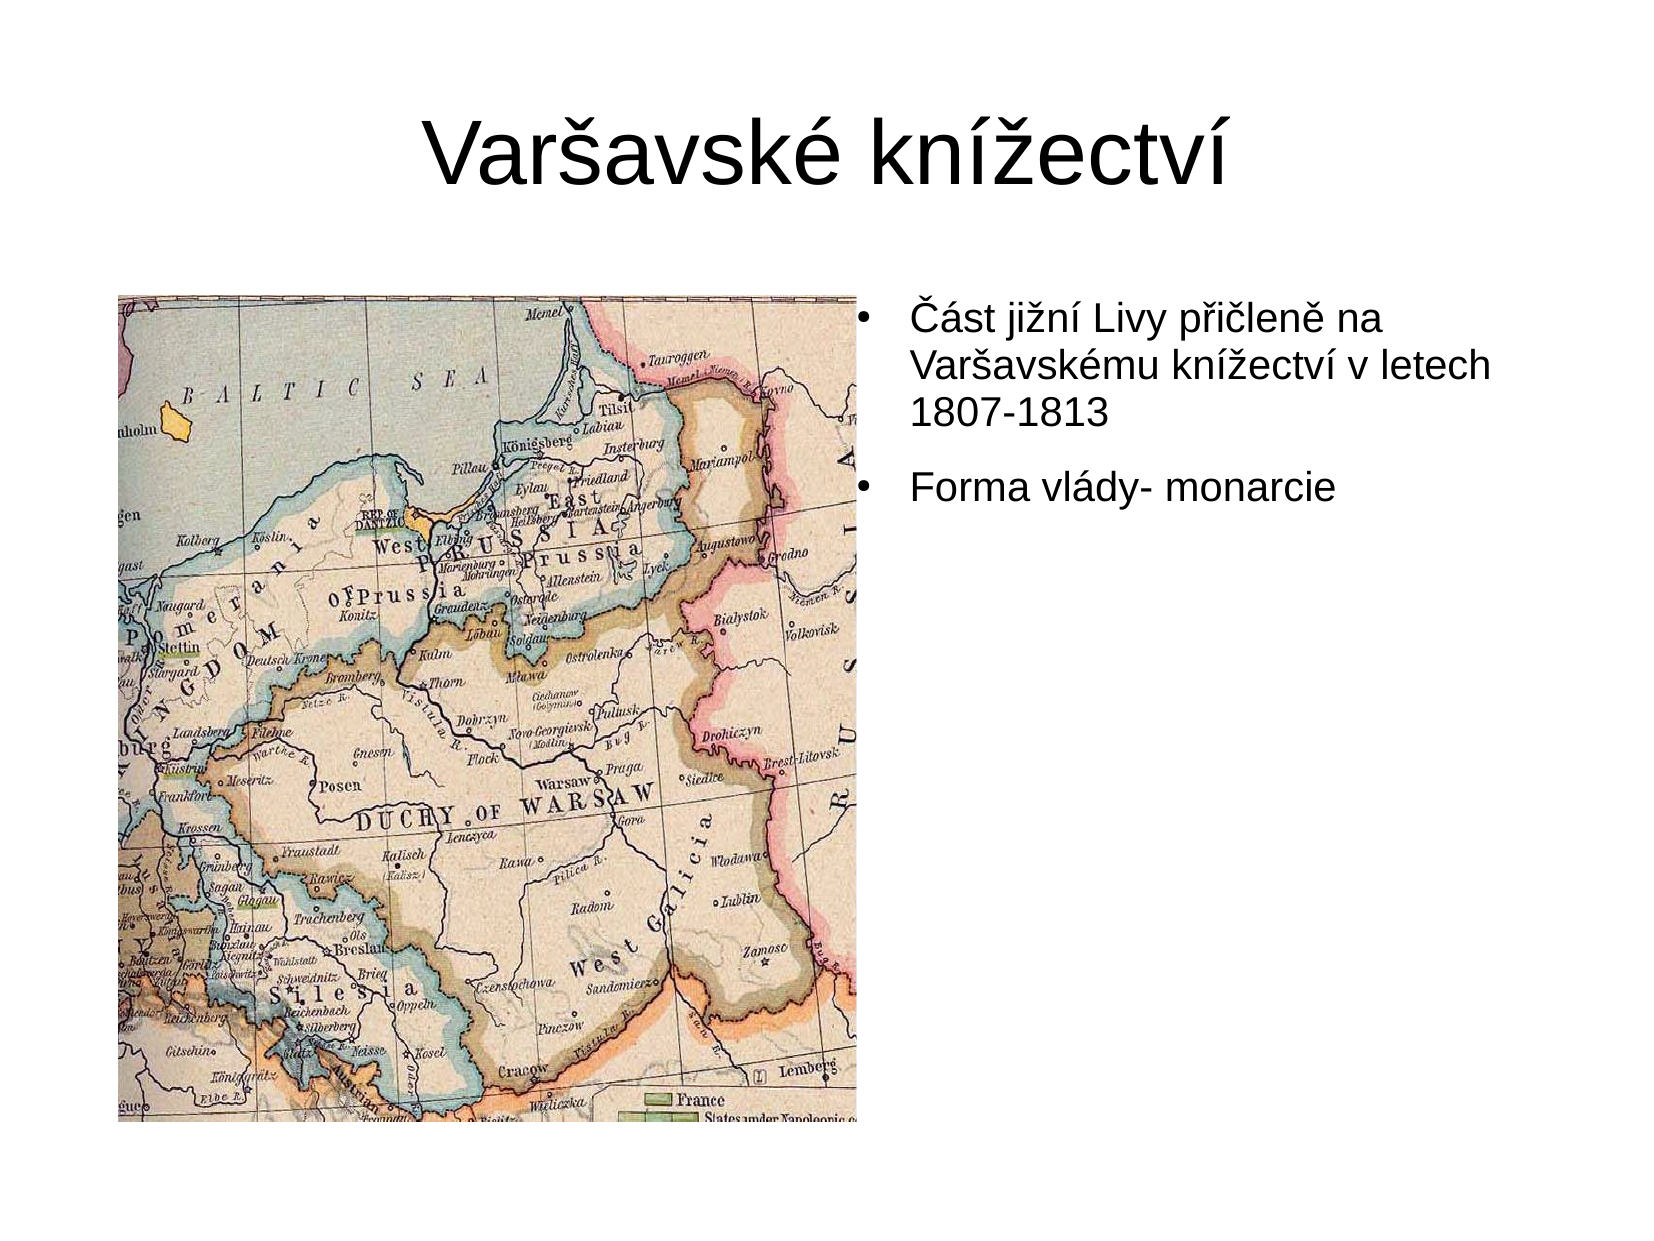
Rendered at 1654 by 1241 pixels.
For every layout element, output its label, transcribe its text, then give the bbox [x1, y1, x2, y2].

picture [118, 295, 857, 1123]
list Část jižní Livy přičleně na Varšavskému knížectví v letech 1807-1813 Forma vlády- monarcie [857, 295, 1565, 1114]
title Varšavské knížectví [82, 49, 1571, 257]
